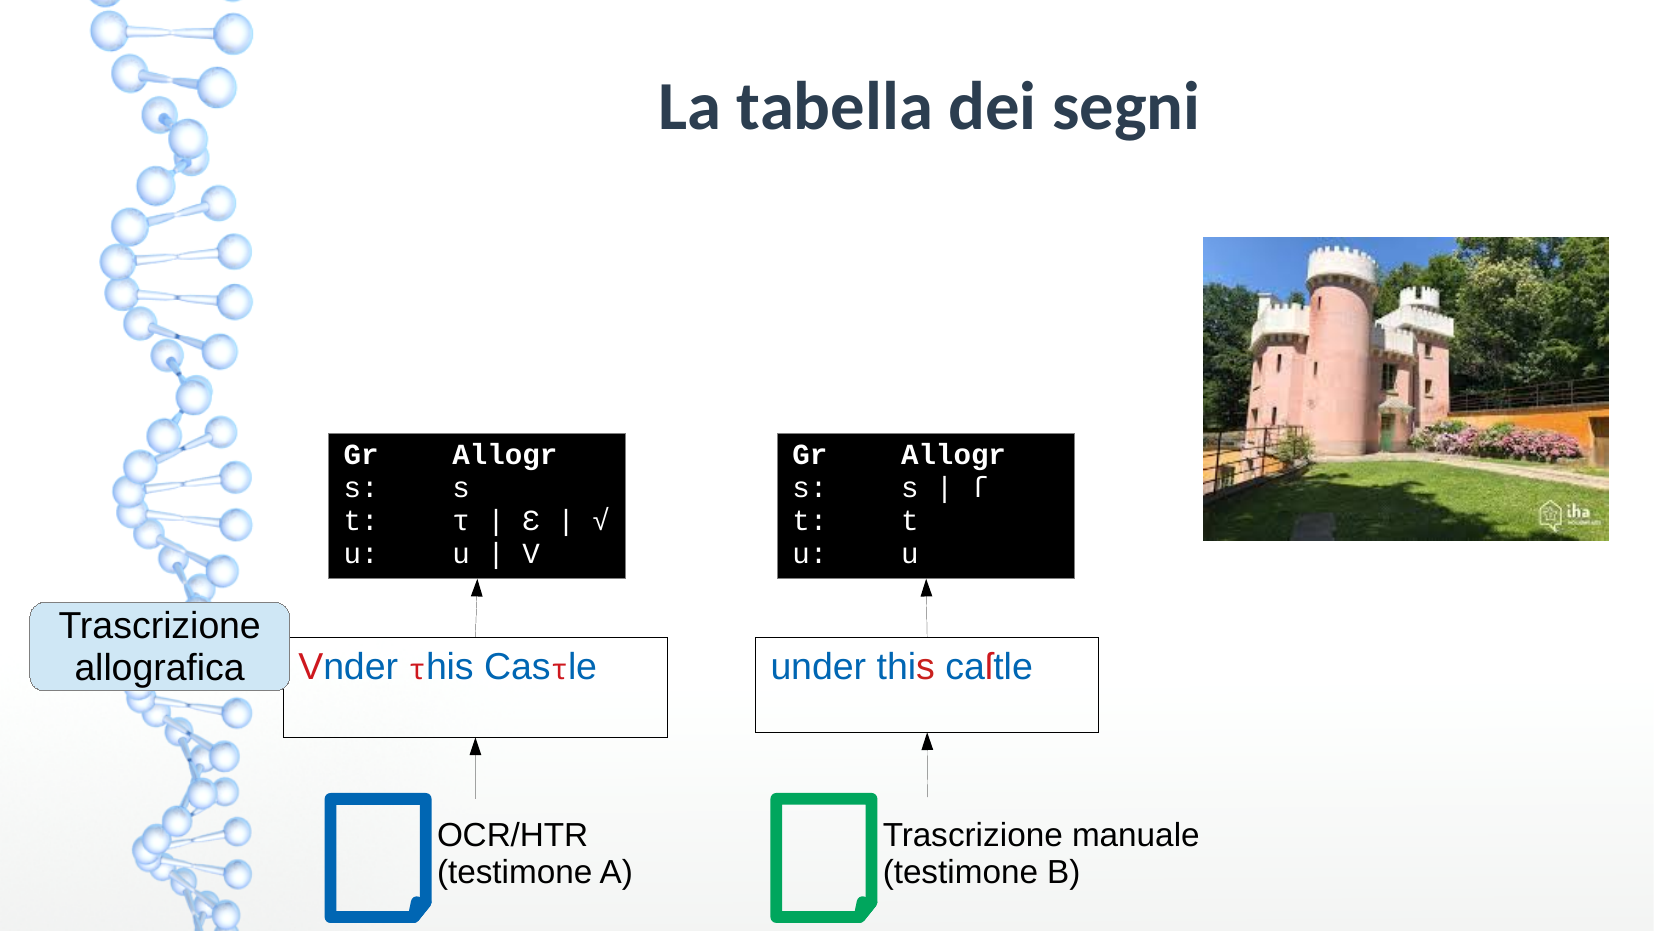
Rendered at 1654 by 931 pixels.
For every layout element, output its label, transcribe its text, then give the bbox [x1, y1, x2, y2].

title La tabella dei segni [265, 35, 1595, 189]
text_box Trascrizione manuale (testimone B) [868, 809, 1216, 918]
picture [0, 0, 1654, 931]
text_box Gr Allogr s: s | ſ t: t u: u [777, 433, 1075, 579]
text_box Trascrizione allografica [29, 602, 290, 691]
text_box Gr Allogr s: s t: τ | Ɛ | √ u: u | V [328, 433, 626, 579]
text_box under this caſtle [755, 637, 1099, 733]
text_box OCR/HTR (testimone A) [432, 809, 648, 898]
text_box Vnder τhis Casτle [283, 637, 668, 738]
